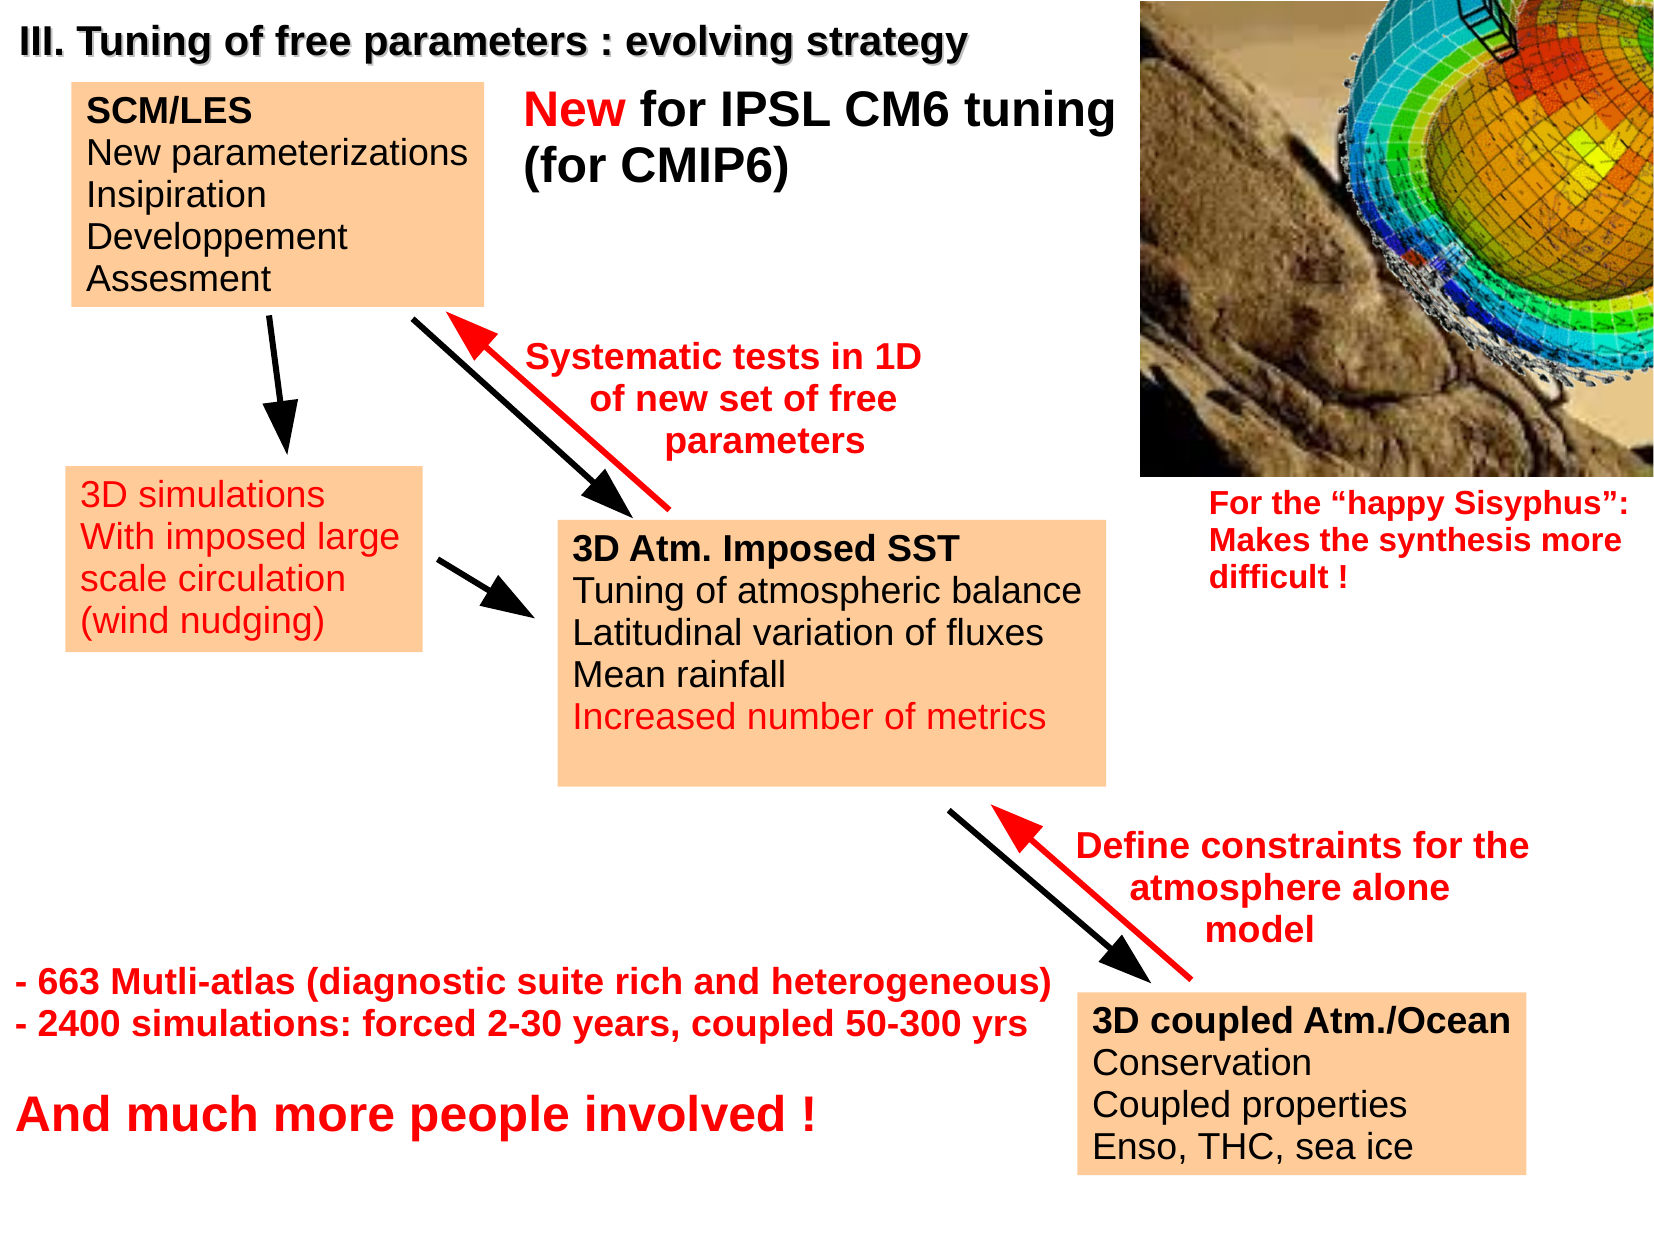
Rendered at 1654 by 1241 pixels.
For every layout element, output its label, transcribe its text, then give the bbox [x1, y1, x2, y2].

text_box 3D Atm. Imposed SST Tuning of atmospheric balance Latitudinal variation of fluxes Mean rainfall Increased number of metrics [557, 519, 1107, 787]
text_box Systematic tests in 1D of new set of free parameters [499, 328, 965, 489]
text_box SCM/LES New parameterizations Insipiration Developpement Assesment [71, 82, 485, 307]
text_box III. Tuning of free parameters : evolving strategy [4, 10, 1507, 72]
text_box - 663 Mutli-atlas (diagnostic suite rich and heterogeneous) - 2400 simulations: forced 2-30 years, coupled 50-300 yrs And much more people involved ! [0, 952, 1078, 1183]
text_box 3D coupled Atm./Ocean Conservation Coupled properties Enso, THC, sea ice [1078, 992, 1527, 1176]
picture [1140, 0, 1459, 10]
picture [1140, 0, 1654, 477]
text_box For the “happy Sisyphus”: Makes the synthesis more difficult ! [1194, 476, 1654, 637]
text_box Define constraints for the atmosphere alone model [1039, 817, 1595, 978]
text_box New for IPSL CM6 tuning (for CMIP6) [508, 73, 1132, 202]
text_box 3D simulations With imposed large scale circulation (wind nudging) [65, 466, 423, 653]
